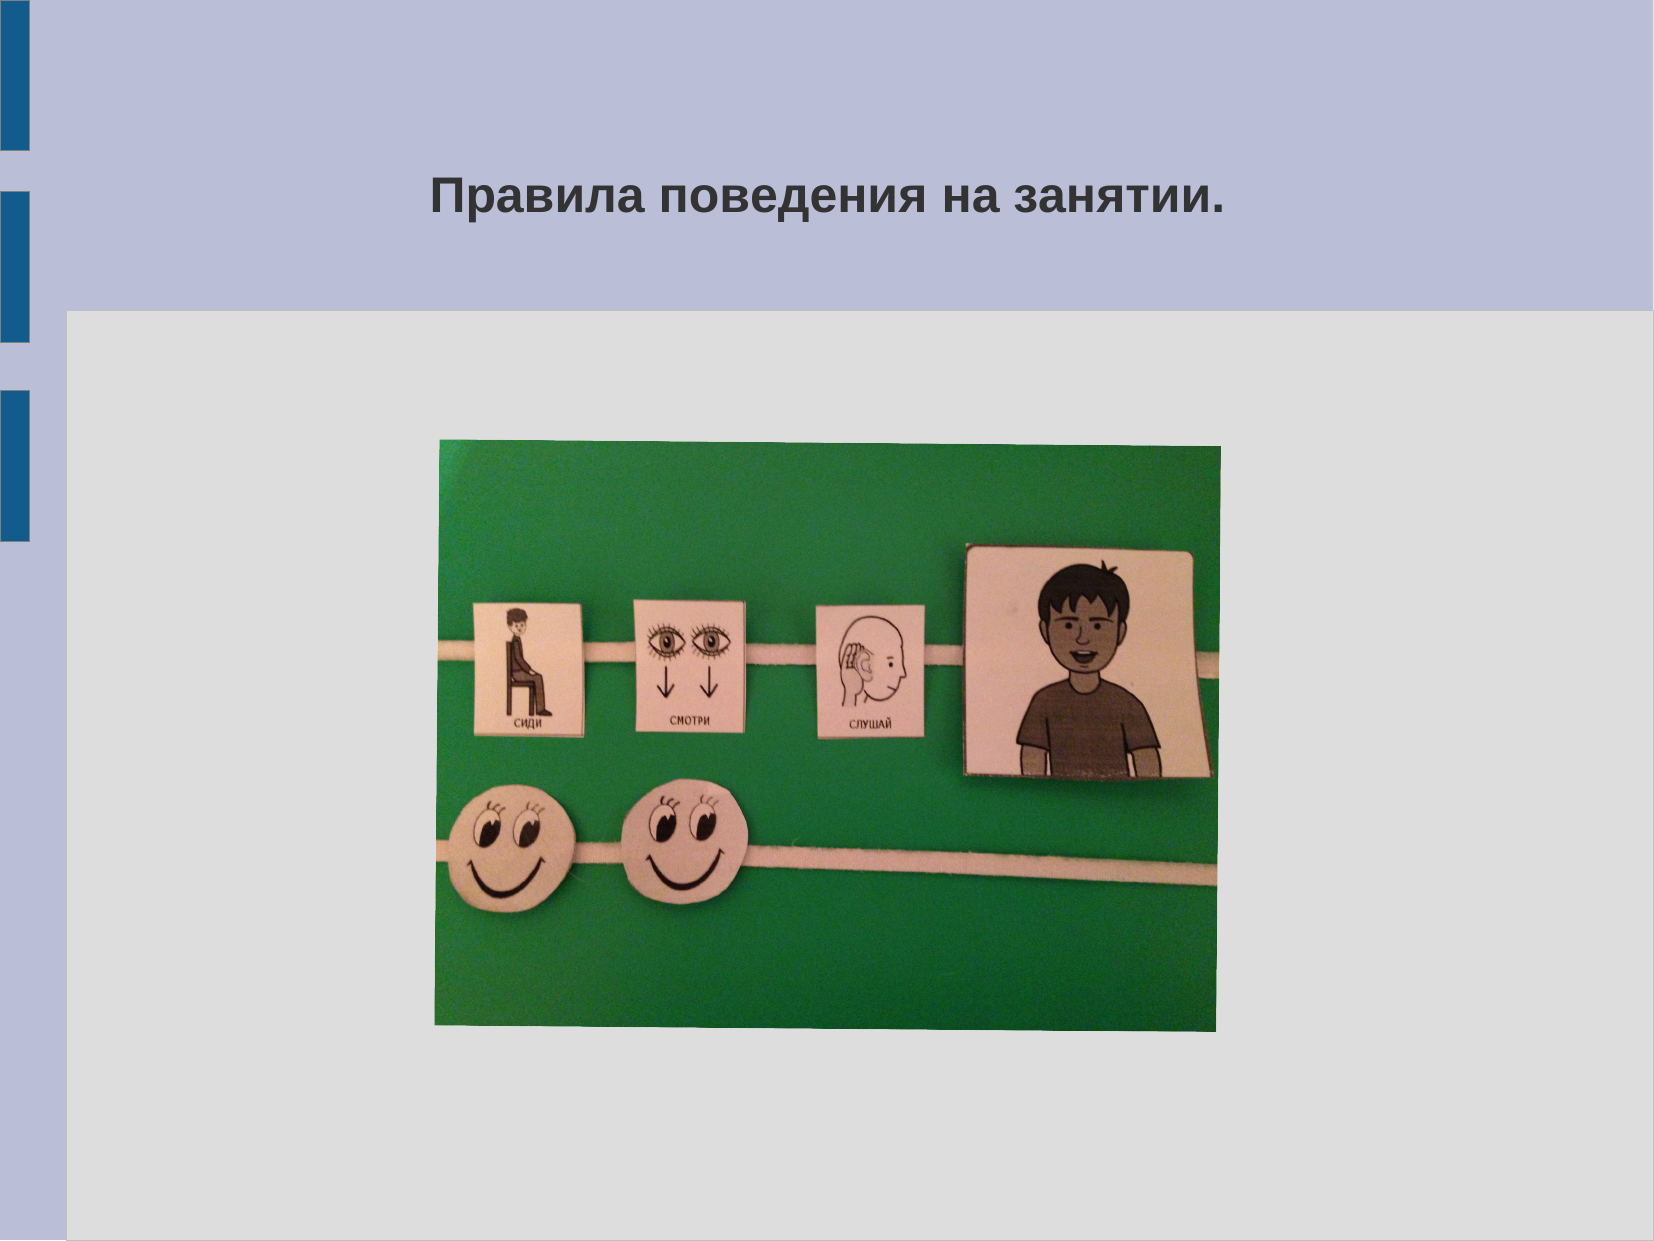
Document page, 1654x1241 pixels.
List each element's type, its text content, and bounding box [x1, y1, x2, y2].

picture [434, 439, 1221, 1032]
title Правила поведения на занятии. [121, 91, 1534, 299]
